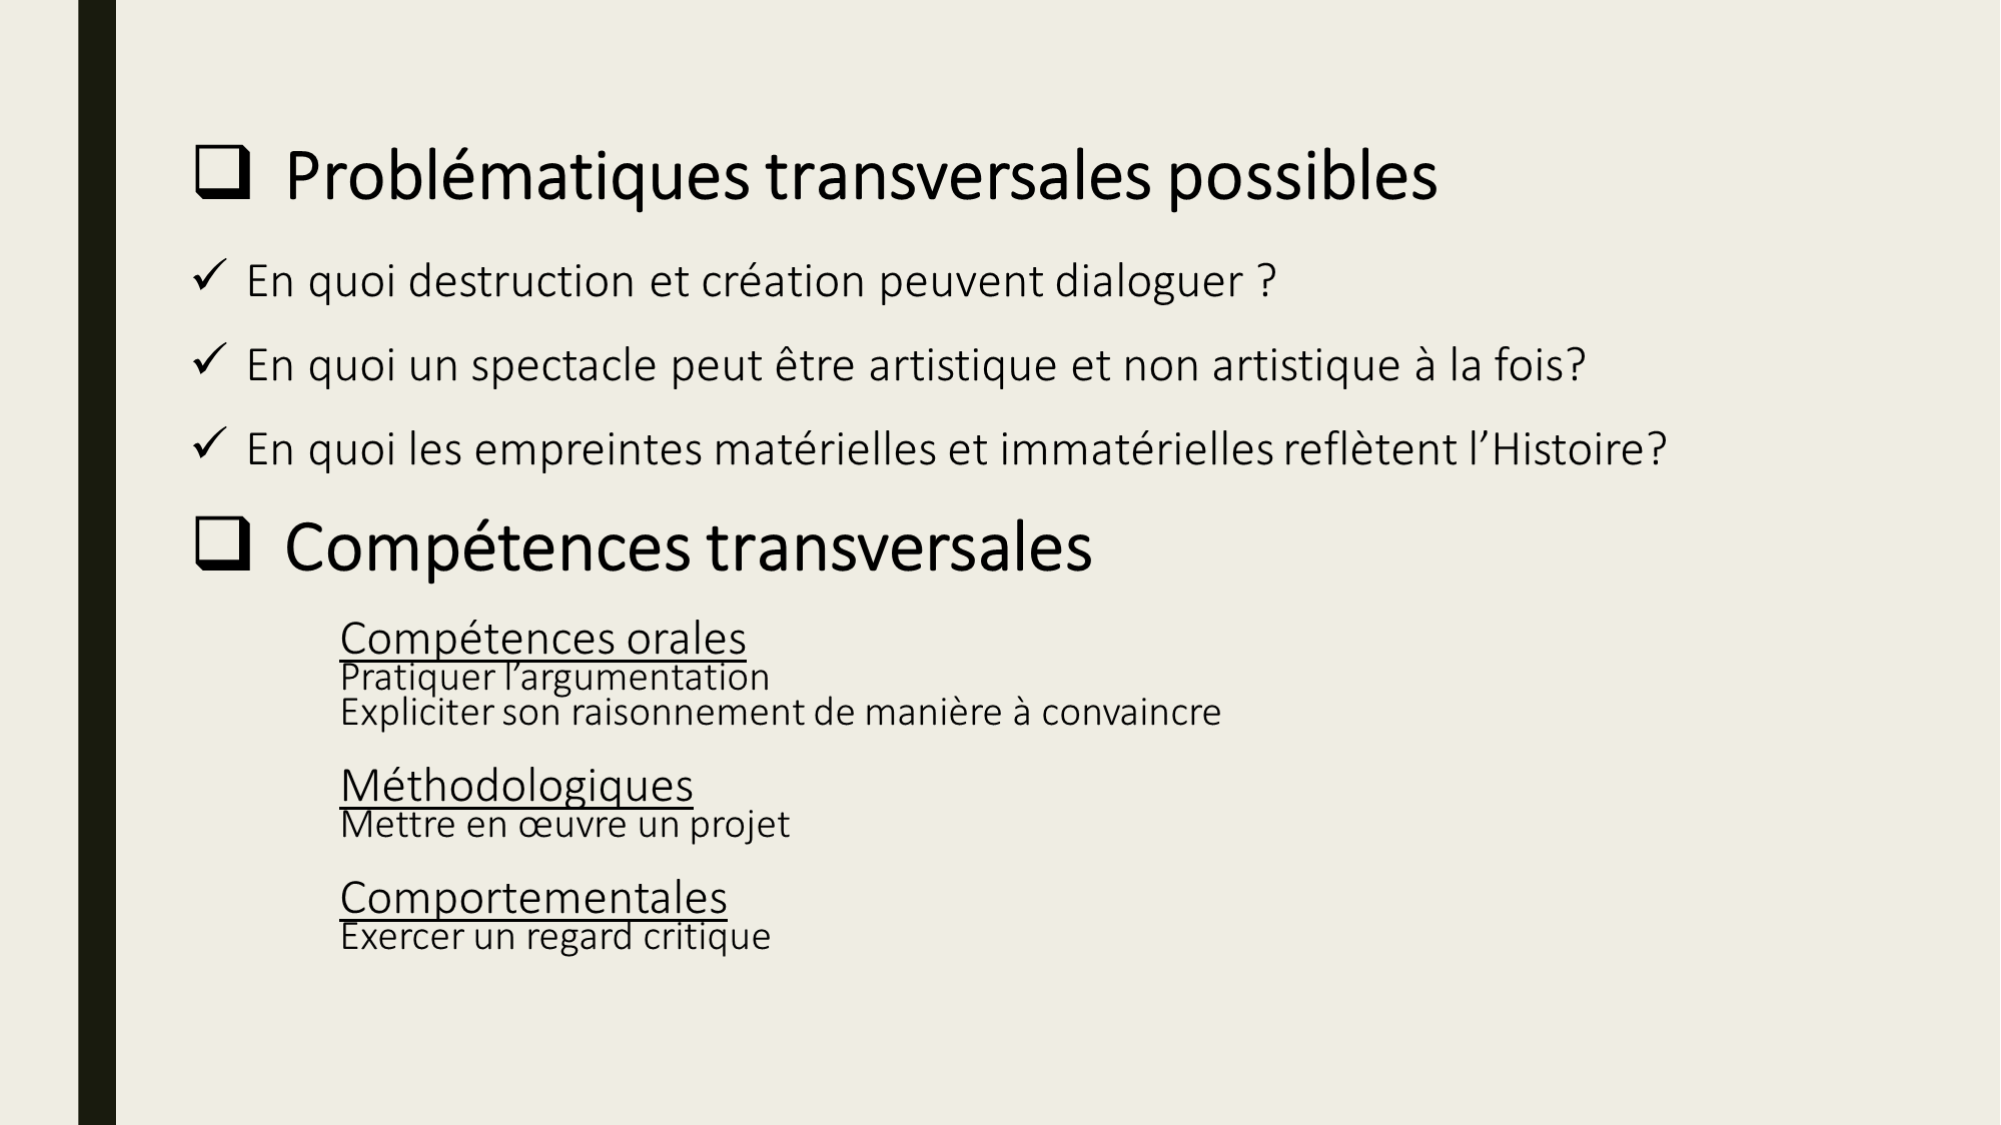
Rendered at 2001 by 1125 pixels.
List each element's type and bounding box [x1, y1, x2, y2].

picture [147, 94, 1853, 1031]
